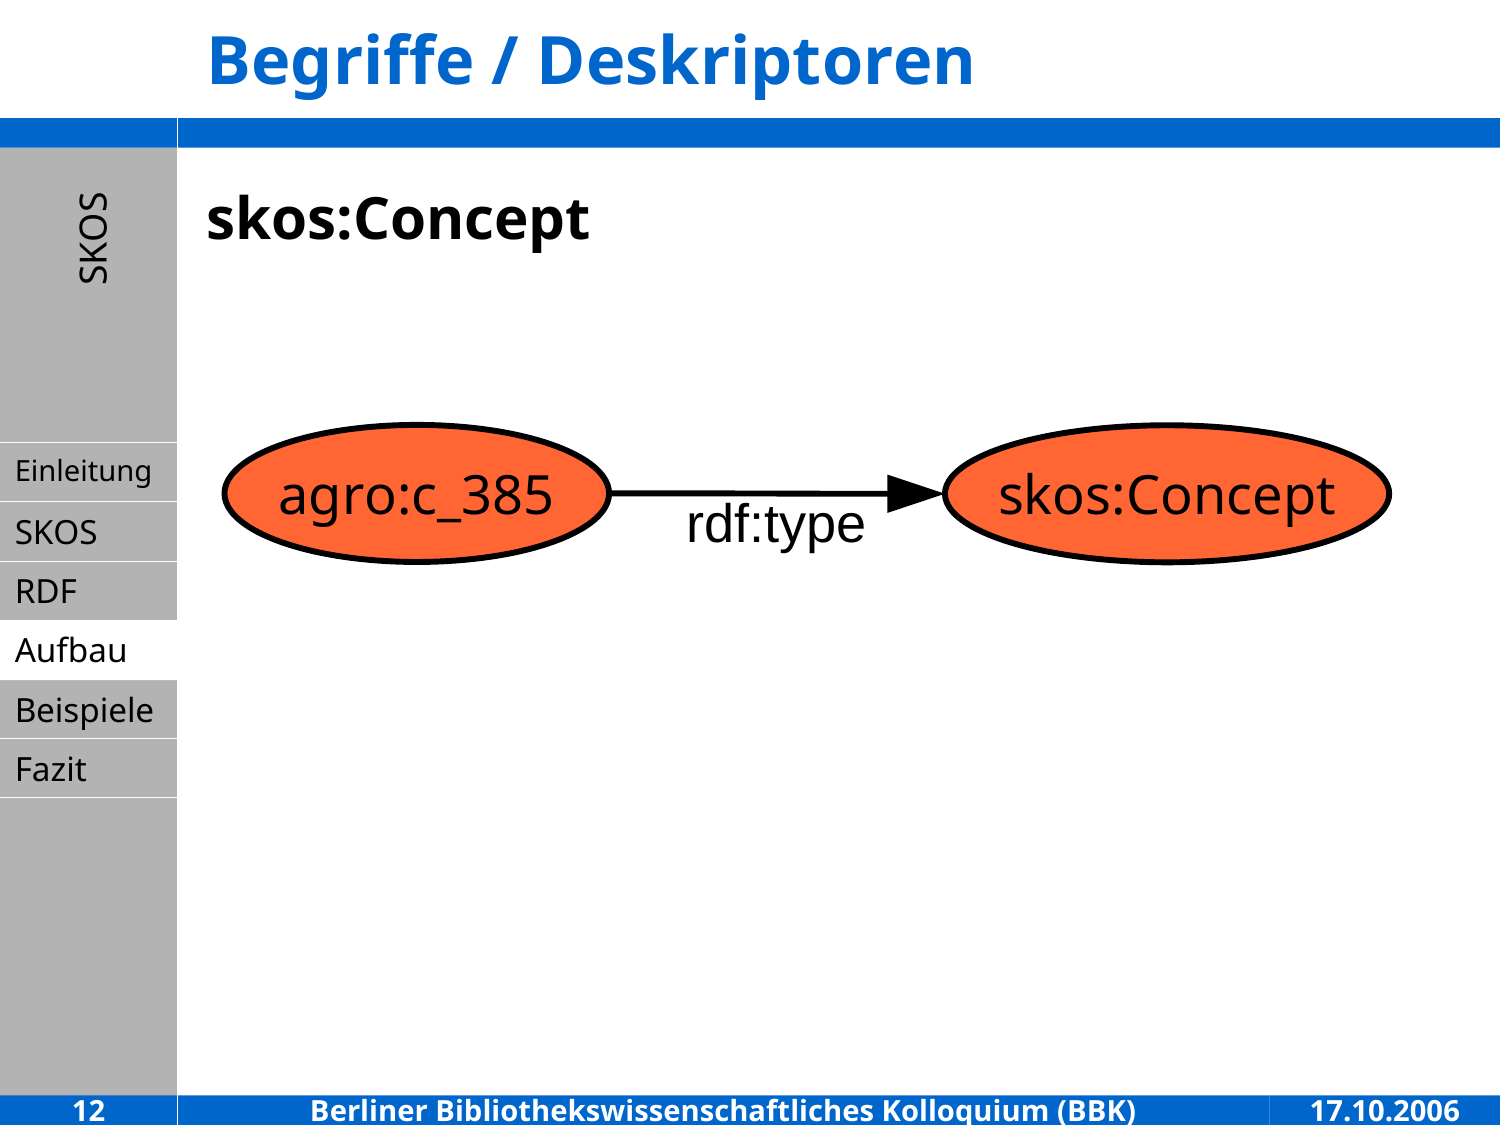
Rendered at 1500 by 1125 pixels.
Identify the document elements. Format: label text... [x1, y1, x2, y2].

title Begriffe / Deskriptoren [206, 0, 1477, 119]
list skos:Concept [206, 177, 1471, 473]
text_box skos:Concept [945, 425, 1390, 563]
text_box Aufbau [0, 620, 178, 680]
text_box agro:c_385 [224, 424, 609, 562]
